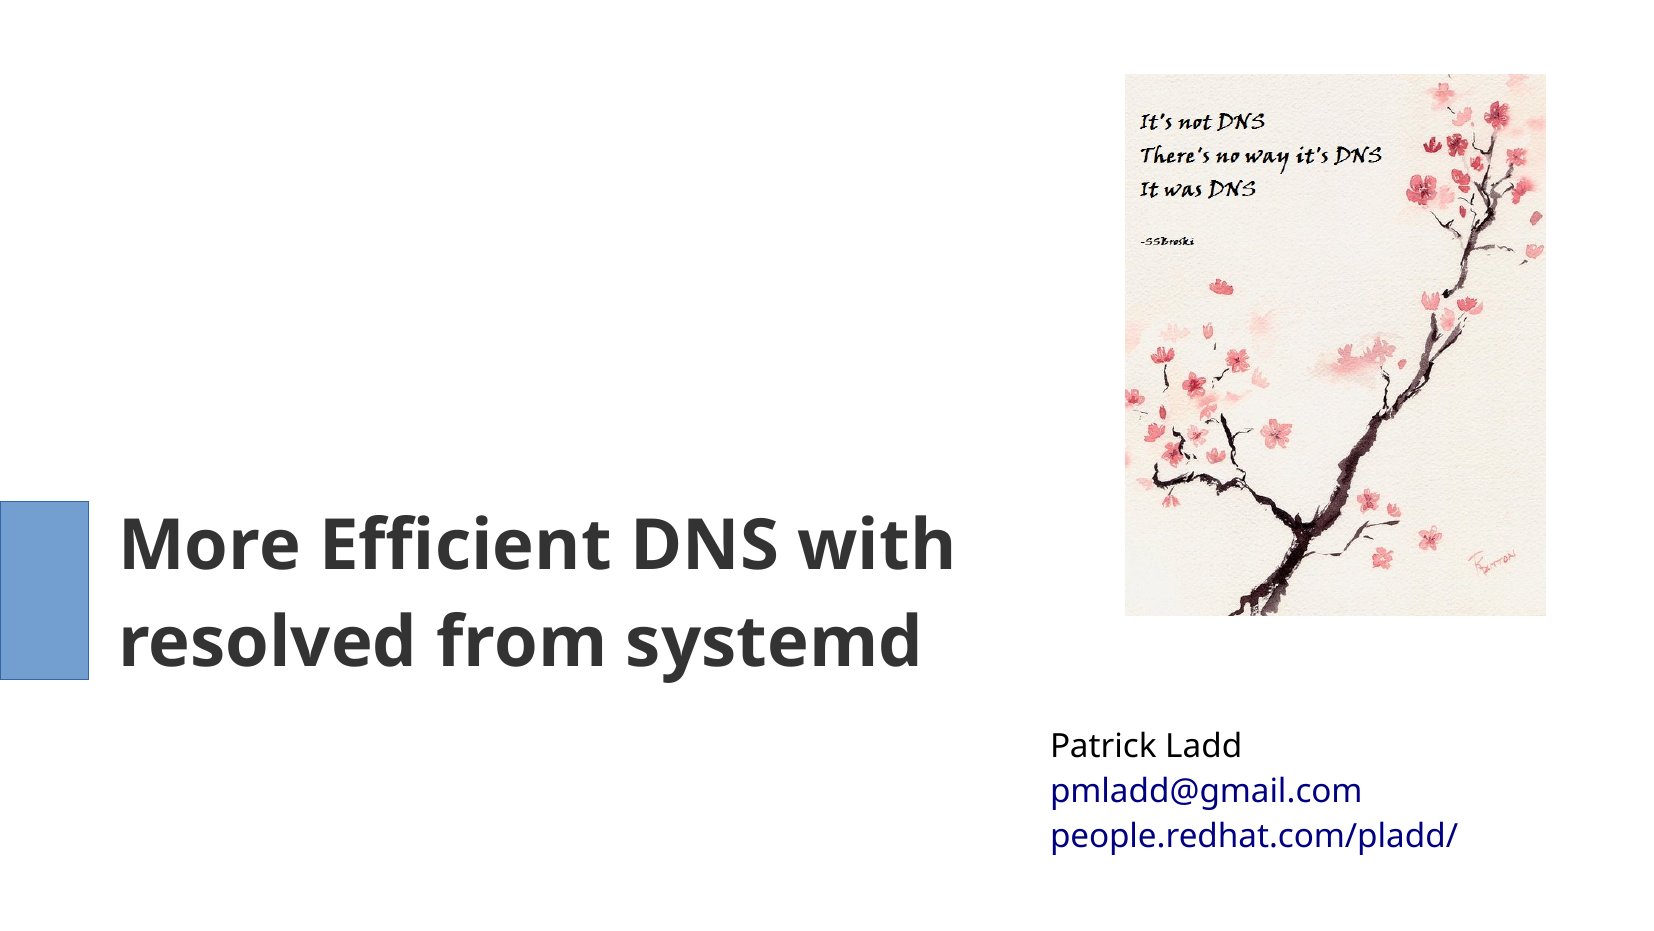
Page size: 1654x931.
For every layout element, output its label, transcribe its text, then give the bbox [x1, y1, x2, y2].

picture [1125, 74, 1546, 616]
subtitle Patrick Ladd pmladd@gmail.com people.redhat.com/pladd/ [1050, 679, 1613, 901]
title More Efficient DNS with resolved from systemd [118, 501, 1088, 680]
